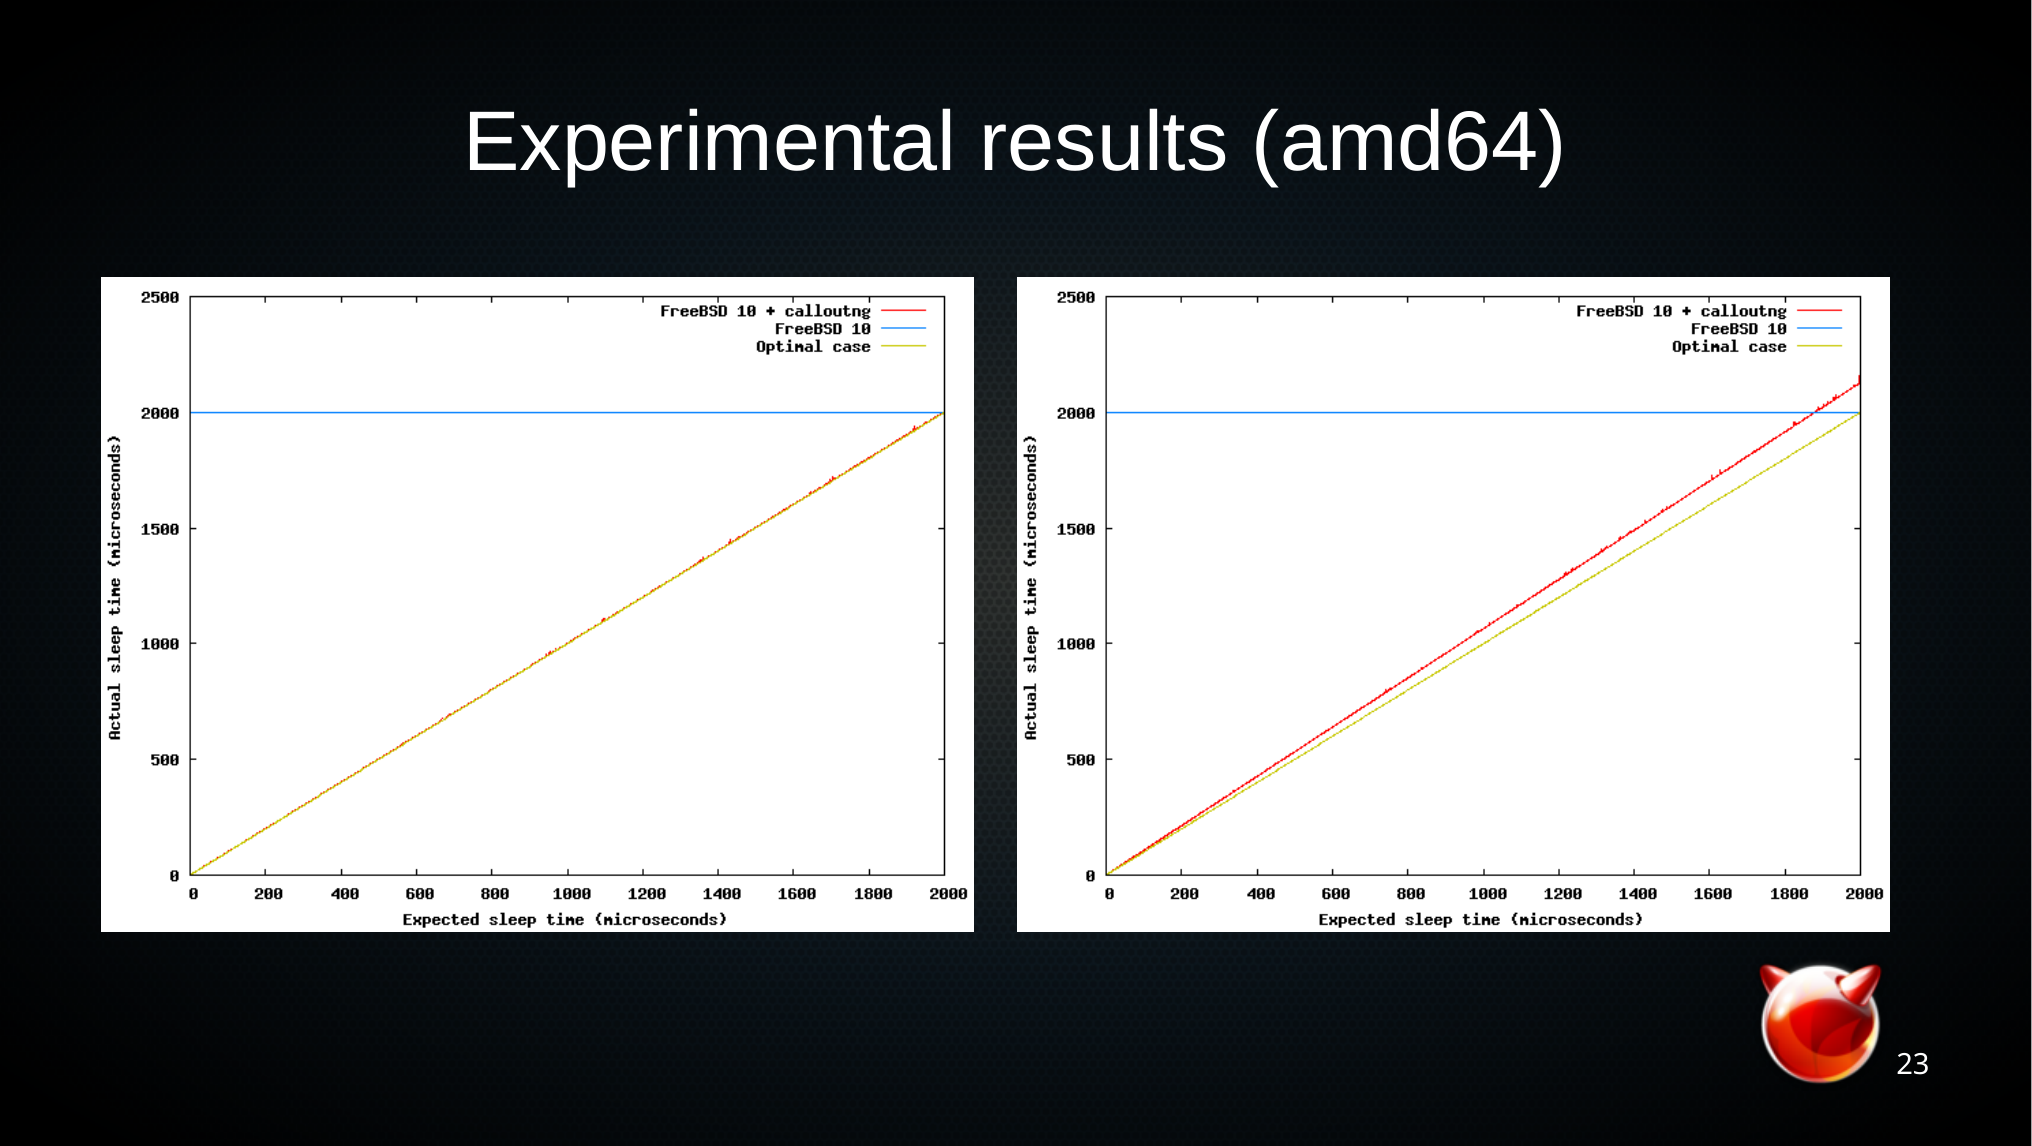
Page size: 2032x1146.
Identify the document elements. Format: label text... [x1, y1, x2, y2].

title Experimental results (amd64) [101, 45, 1930, 237]
picture [0, 0, 2032, 1146]
